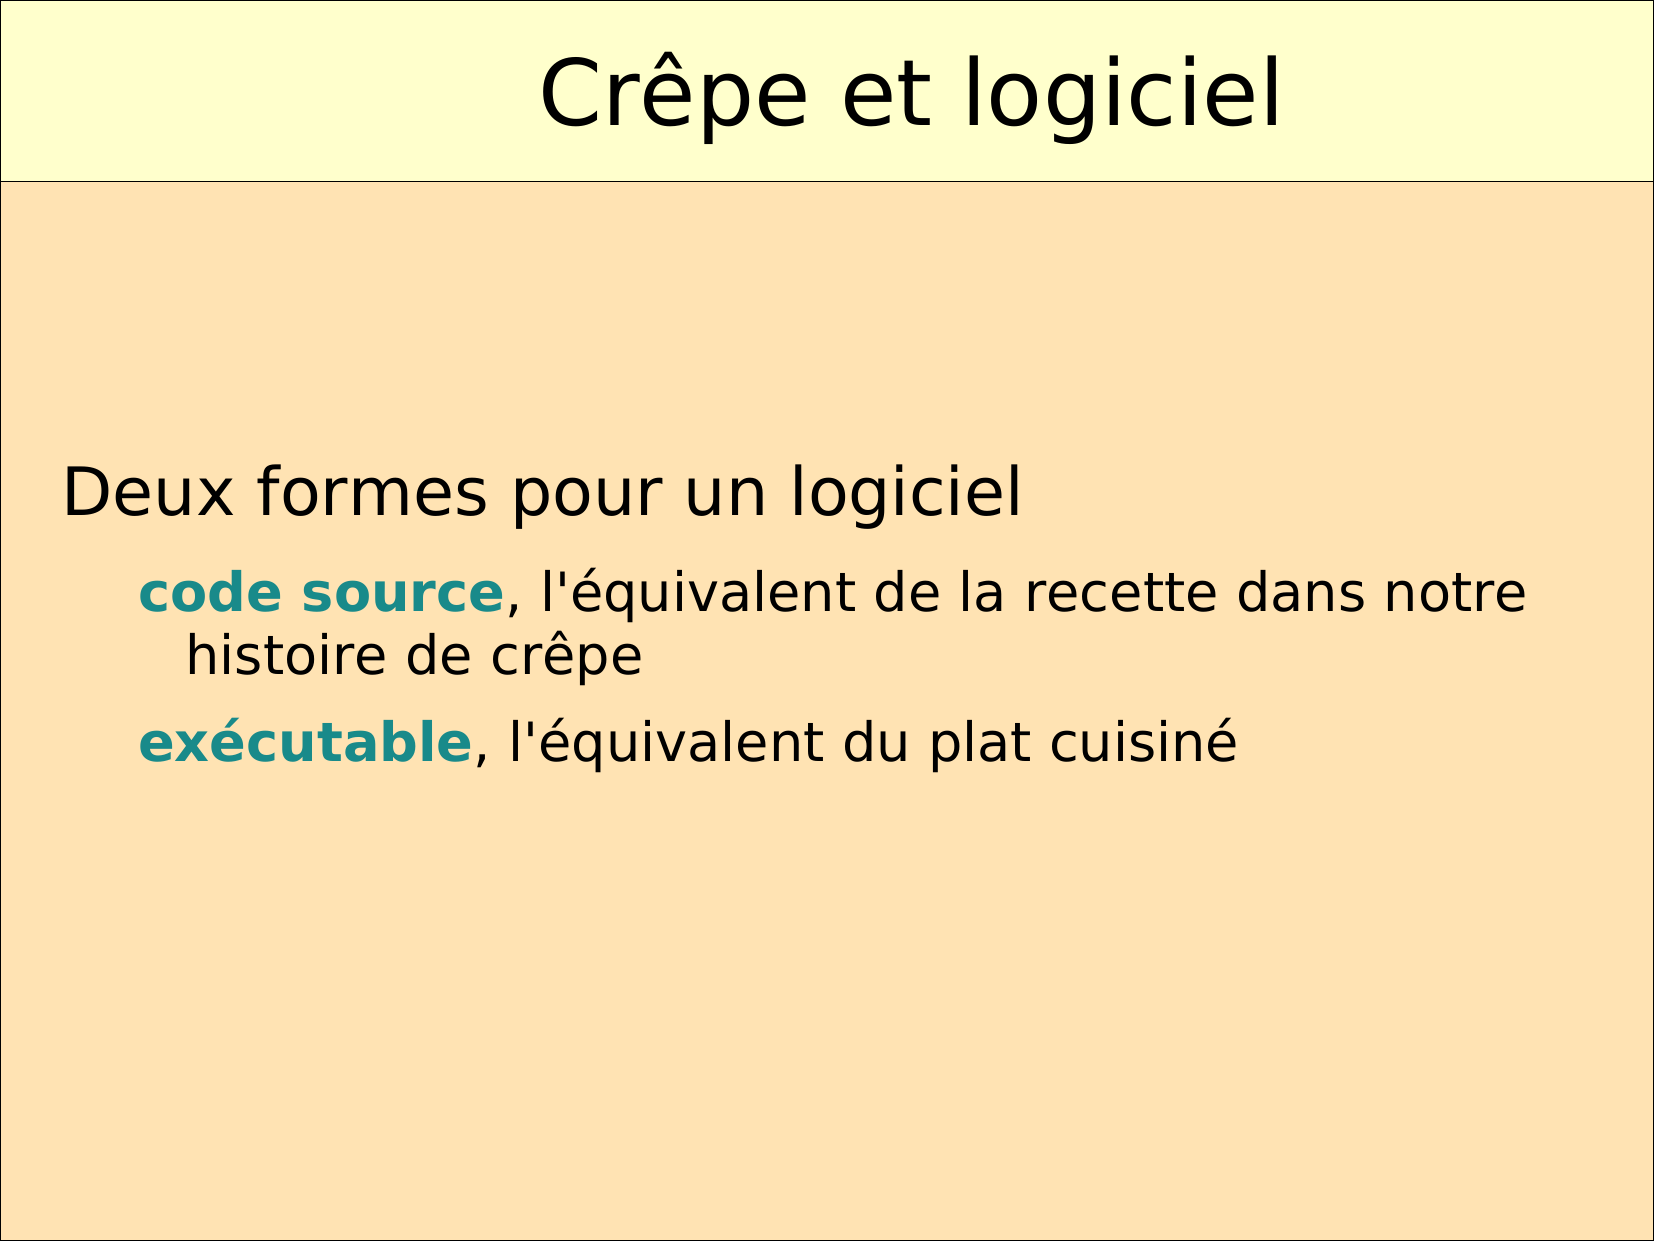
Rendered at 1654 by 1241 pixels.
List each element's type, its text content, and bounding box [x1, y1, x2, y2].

title Crêpe et logiciel [203, 39, 1620, 147]
list Deux formes pour un logiciel code source, l'équivalent de la recette dans notre histoire de crêpe exécutable, l'équivalent du plat cuisiné [43, 453, 1585, 838]
